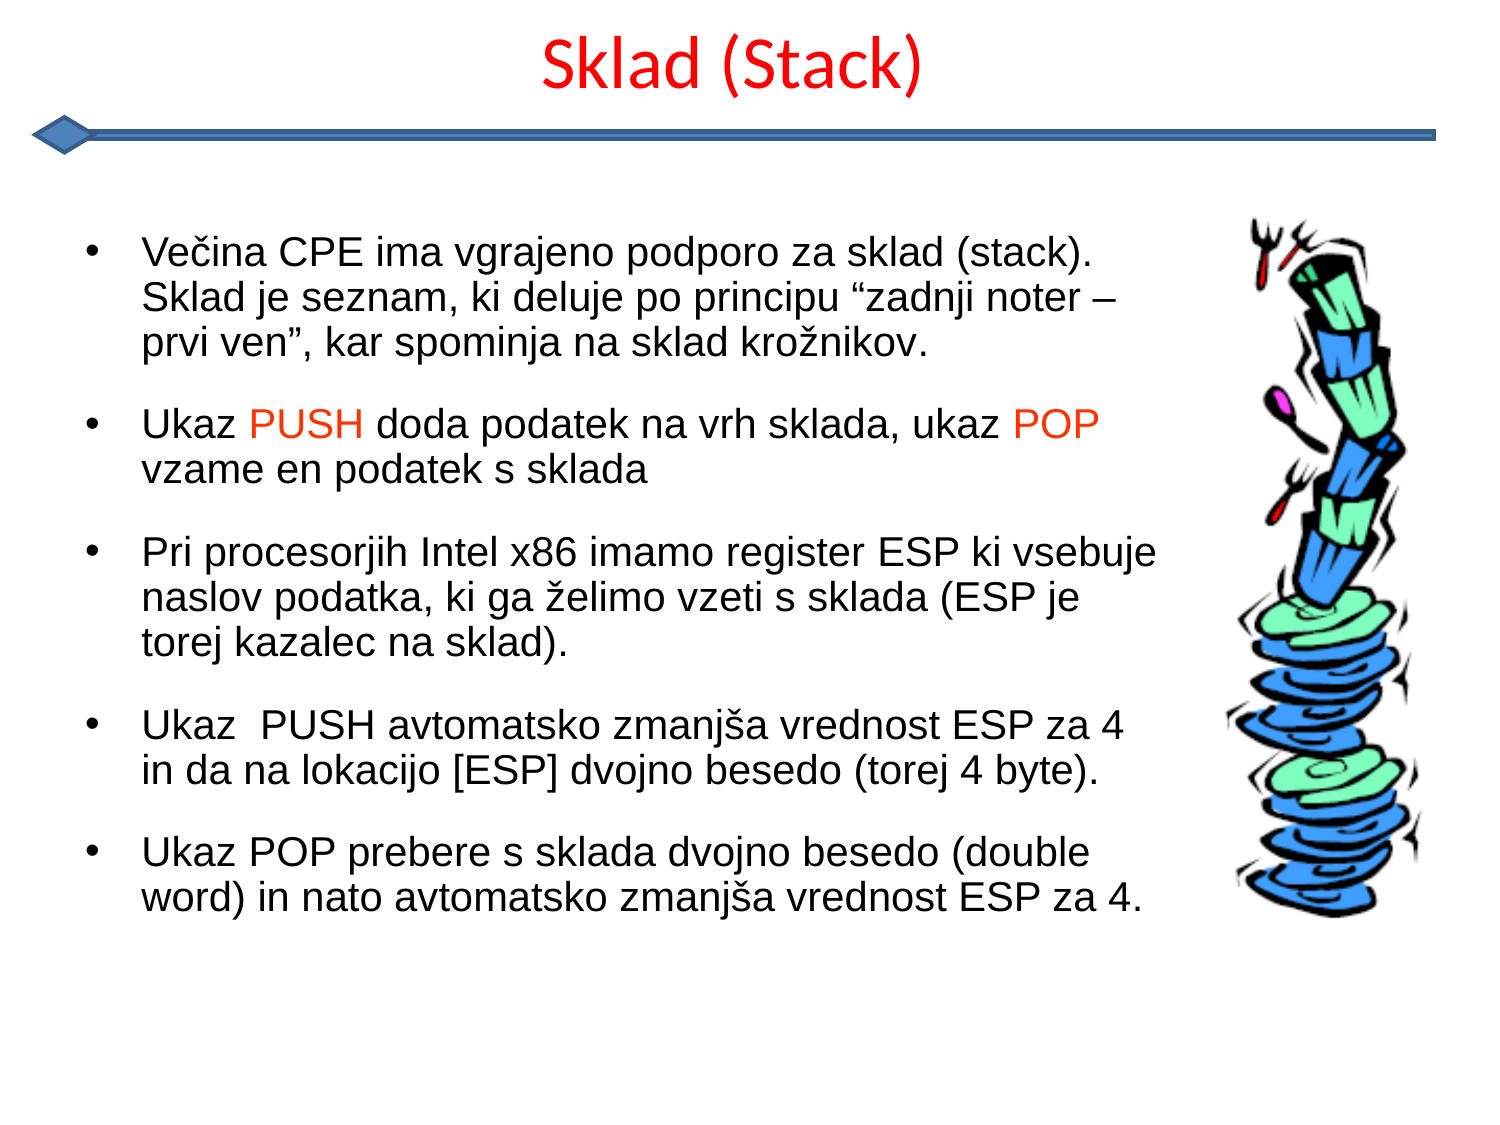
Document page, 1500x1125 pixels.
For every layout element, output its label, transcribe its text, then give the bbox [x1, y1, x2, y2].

list Večina CPE ima vgrajeno podporo za sklad (stack). Sklad je seznam, ki deluje po principu “zadnji noter – prvi ven”, kar spominja na sklad krožnikov. Ukaz PUSH doda podatek na vrh sklada, ukaz POP vzame en podatek s sklada Pri procesorjih Intel x86 imamo register ESP ki vsebuje naslov podatka, ki ga želimo vzeti s sklada (ESP je torej kazalec na sklad). Ukaz PUSH avtomatsko zmanjša vrednost ESP za 4 in da na lokacijo [ESP] dvojno besedo (torej 4 byte). Ukaz POP prebere s sklada dvojno besedo (double word) in nato avtomatsko zmanjša vrednost ESP za 4. [70, 222, 1184, 1012]
picture [1207, 199, 1458, 935]
title Sklad (Stack) [58, 0, 1409, 118]
